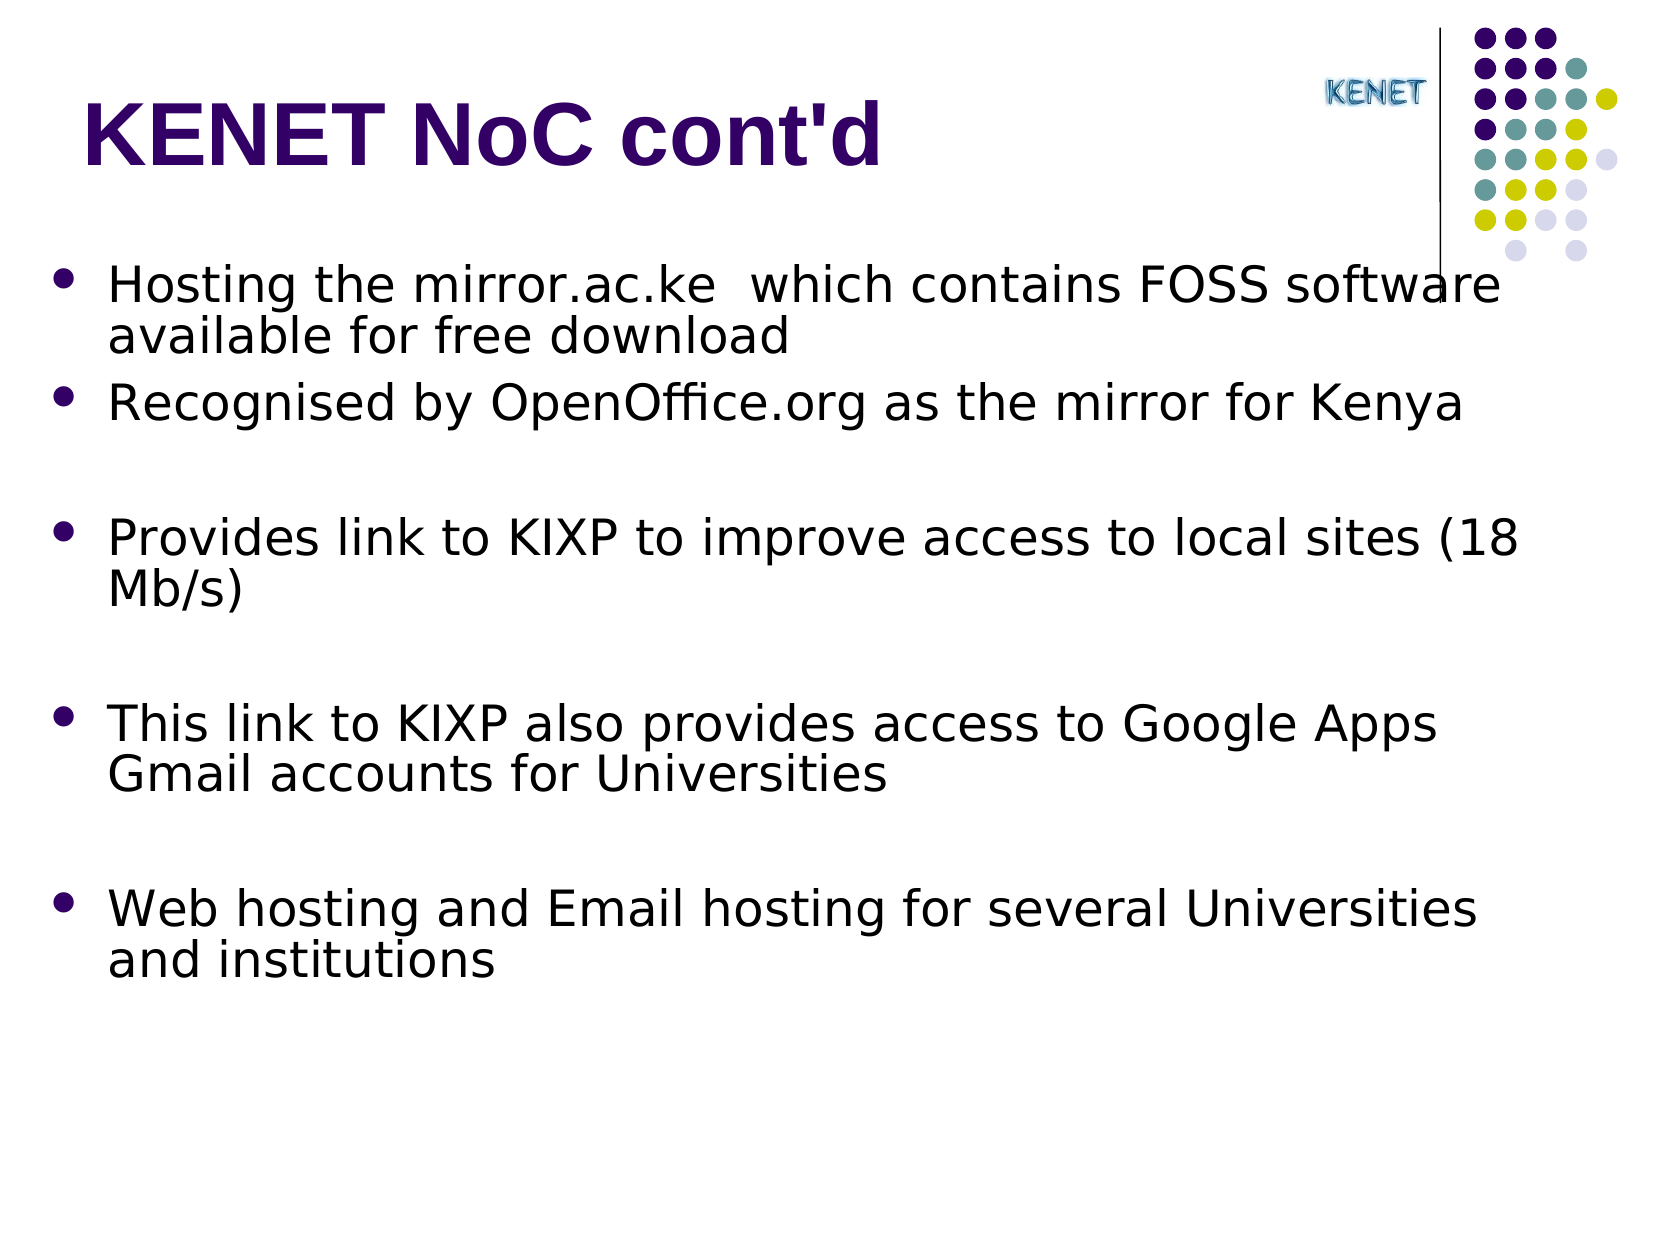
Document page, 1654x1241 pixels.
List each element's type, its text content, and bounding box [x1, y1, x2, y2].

text_box Hosting the mirror.ac.ke which contains FOSS software available for free download Recognised by OpenOffice.org as the mirror for Kenya Provides link to KIXP to improve access to local sites (18 Mb/s) This link to KIXP also provides access to Google Apps Gmail accounts for Universities Web hosting and Email hosting for several Universities and institutions [50, 262, 1538, 1046]
text_box KENET NoC cont'd [82, 29, 1446, 249]
